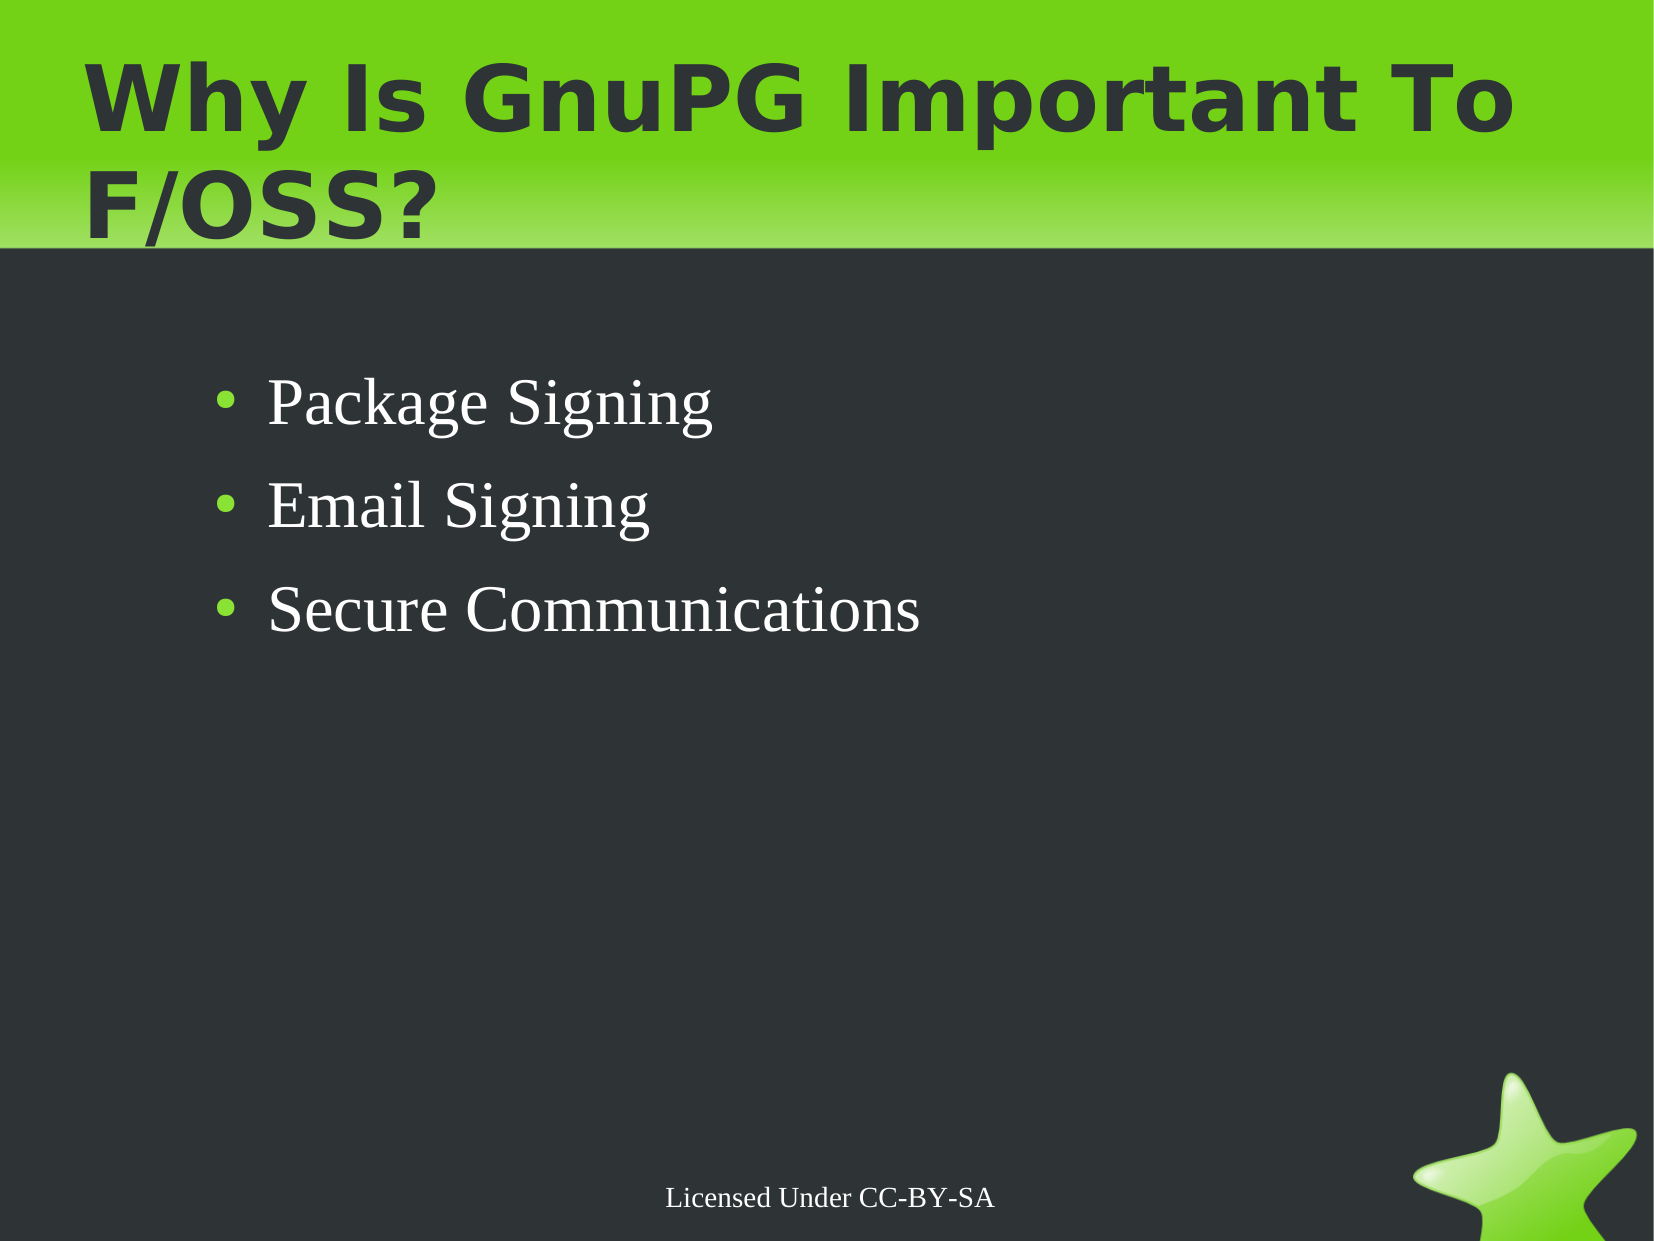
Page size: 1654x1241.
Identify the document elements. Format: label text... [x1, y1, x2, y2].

list Package Signing Email Signing Secure Communications [178, 364, 1570, 1184]
title Why Is GnuPG Important To F/OSS? [82, 45, 1571, 261]
picture [0, 0, 1654, 1241]
